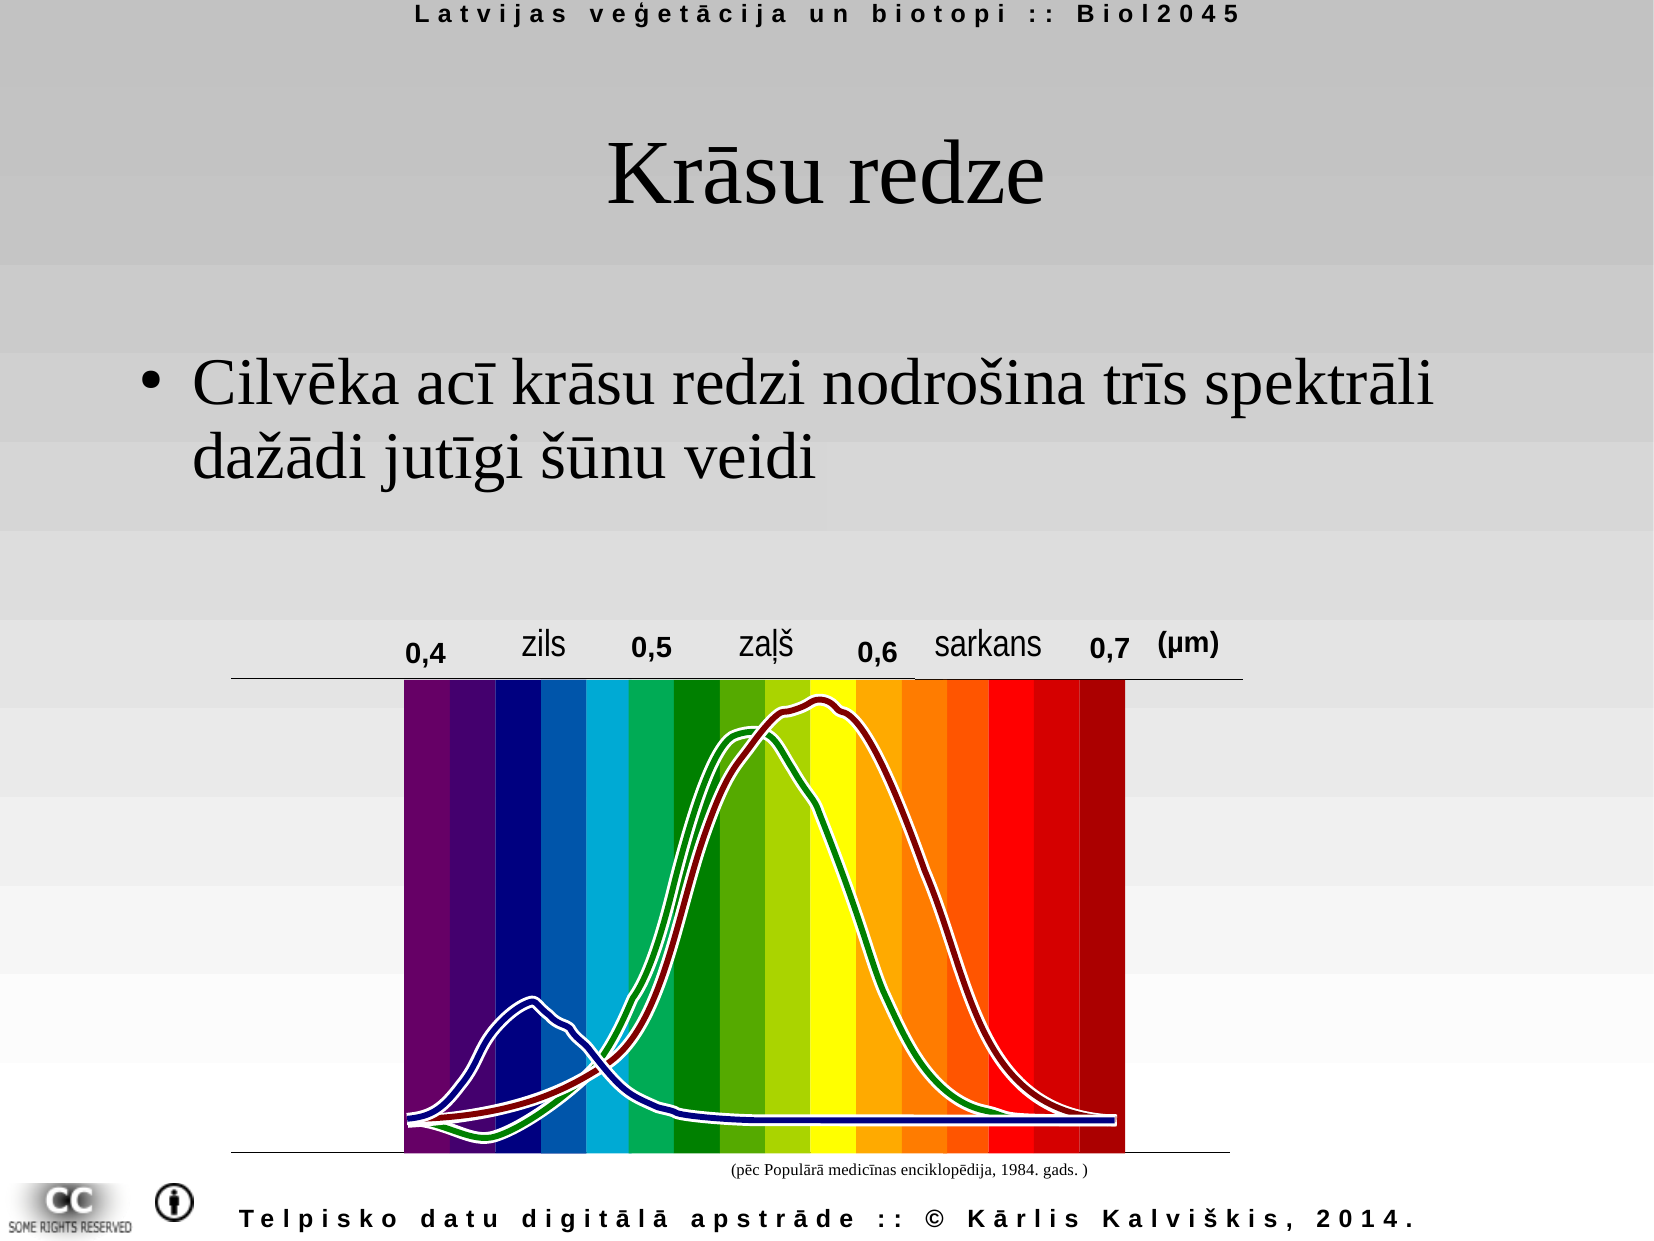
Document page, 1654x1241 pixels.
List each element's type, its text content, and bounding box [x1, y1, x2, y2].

list Cilvēka acī krāsu redzi nodrošina trīs spektrāli dažādi jutīgi šūnu veidi [121, 344, 1534, 1127]
text_box [465, 1127, 500, 1132]
title Krāsu redze [29, 49, 1625, 296]
text_box [404, 1127, 1126, 1154]
text_box (pēc Populārā medicīnas enciklopēdija, 1984. gads. ) [733, 1160, 1089, 1179]
picture [0, 0, 1654, 1241]
